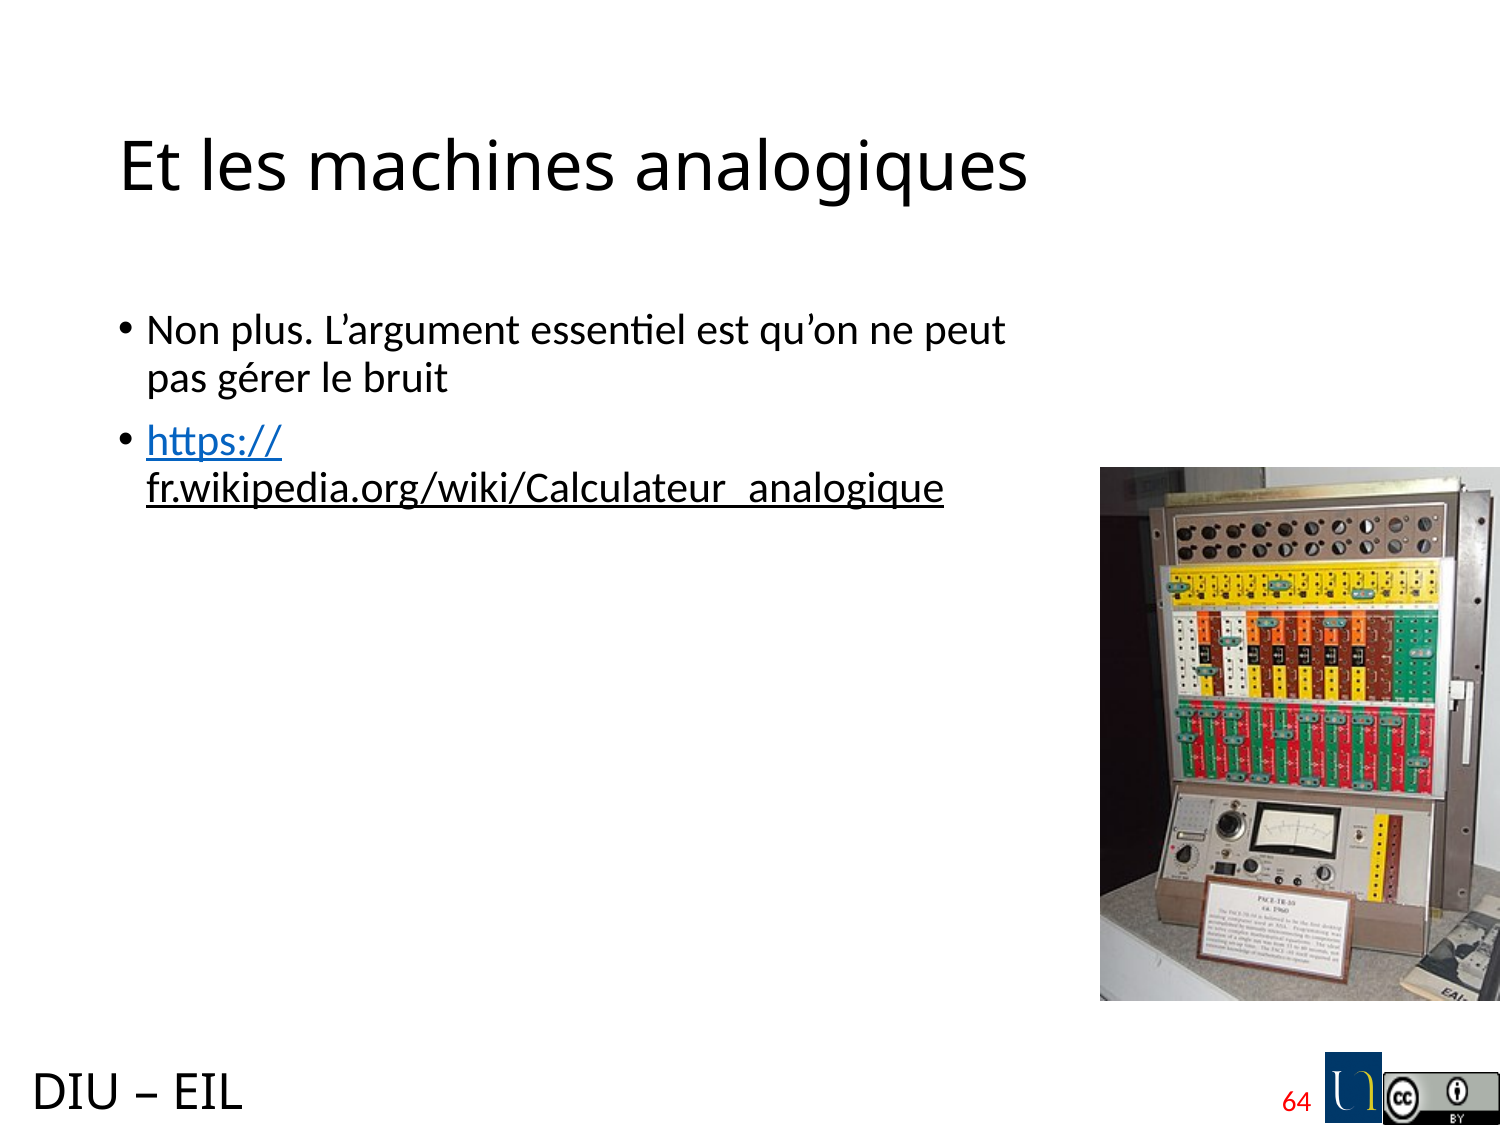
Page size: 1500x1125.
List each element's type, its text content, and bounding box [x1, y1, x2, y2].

picture [1100, 467, 1500, 1001]
title Et les machines analogiques [103, 59, 1397, 278]
list Non plus. L’argument essentiel est qu’on ne peut pas gérer le bruit https://fr.wikipedia.org/wiki/Calculateur_analogique [103, 299, 1040, 1014]
slide_number <numéro> [1240, 1070, 1327, 1125]
picture [1325, 1052, 1382, 1123]
picture [1383, 1072, 1500, 1125]
